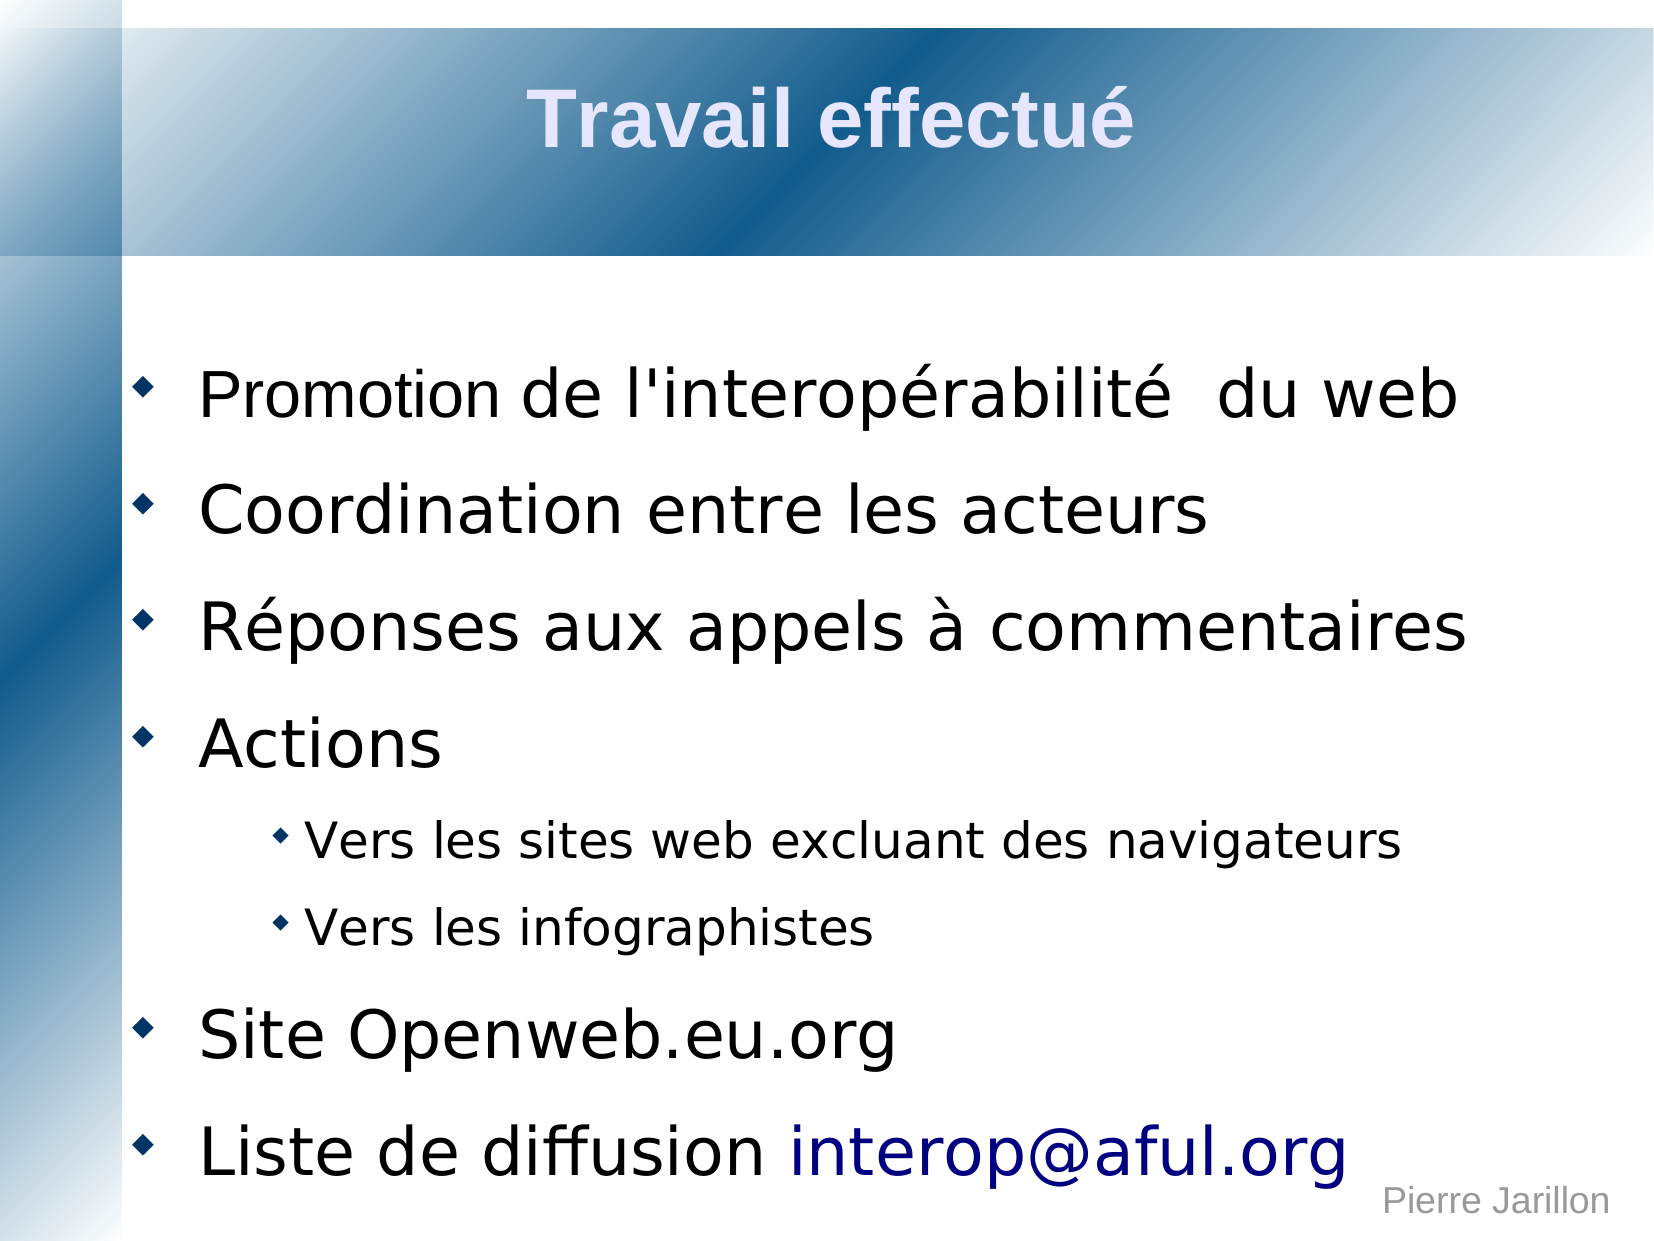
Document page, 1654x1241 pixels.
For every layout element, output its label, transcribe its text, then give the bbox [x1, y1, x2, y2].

list Promotion de l'interopérabilité du web Coordination entre les acteurs Réponses aux appels à commentaires Actions Vers les sites web excluant des navigateurs Vers les infographistes Site Openweb.eu.org Liste de diffusion interop@aful.org [127, 316, 1603, 1152]
title Travail effectué [125, 71, 1538, 165]
